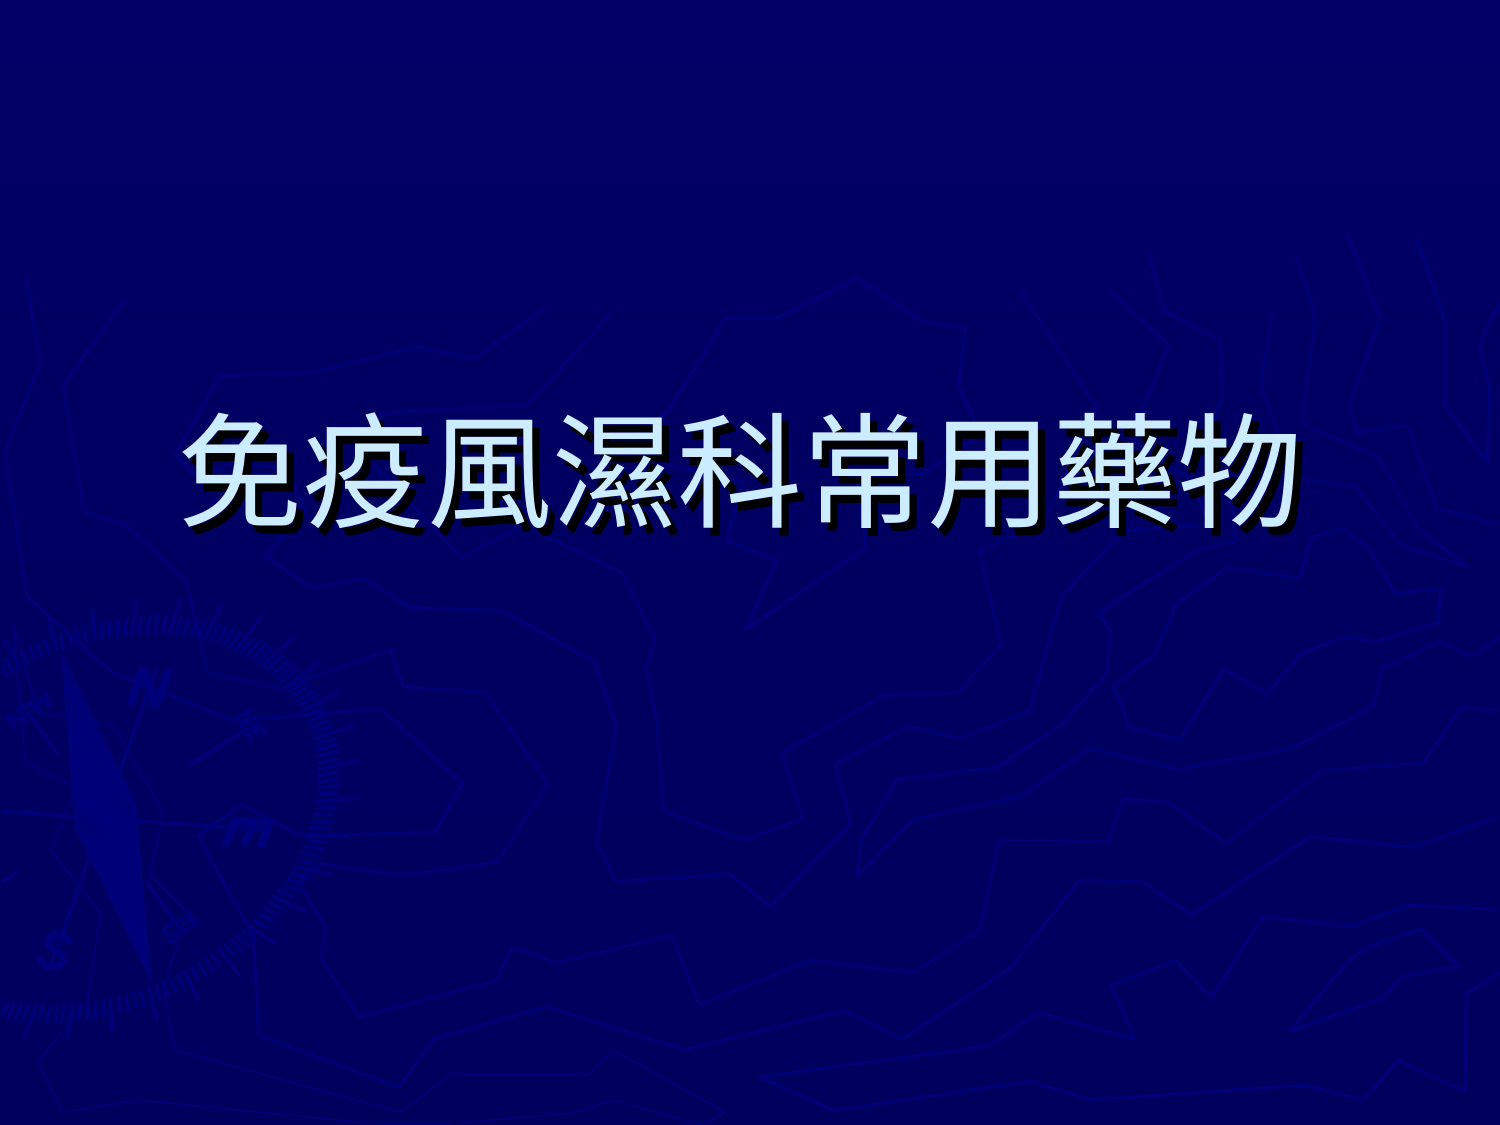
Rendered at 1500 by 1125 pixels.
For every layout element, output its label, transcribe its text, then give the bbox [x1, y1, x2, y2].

title 免疫風濕科常用藥物 [64, 375, 1415, 563]
